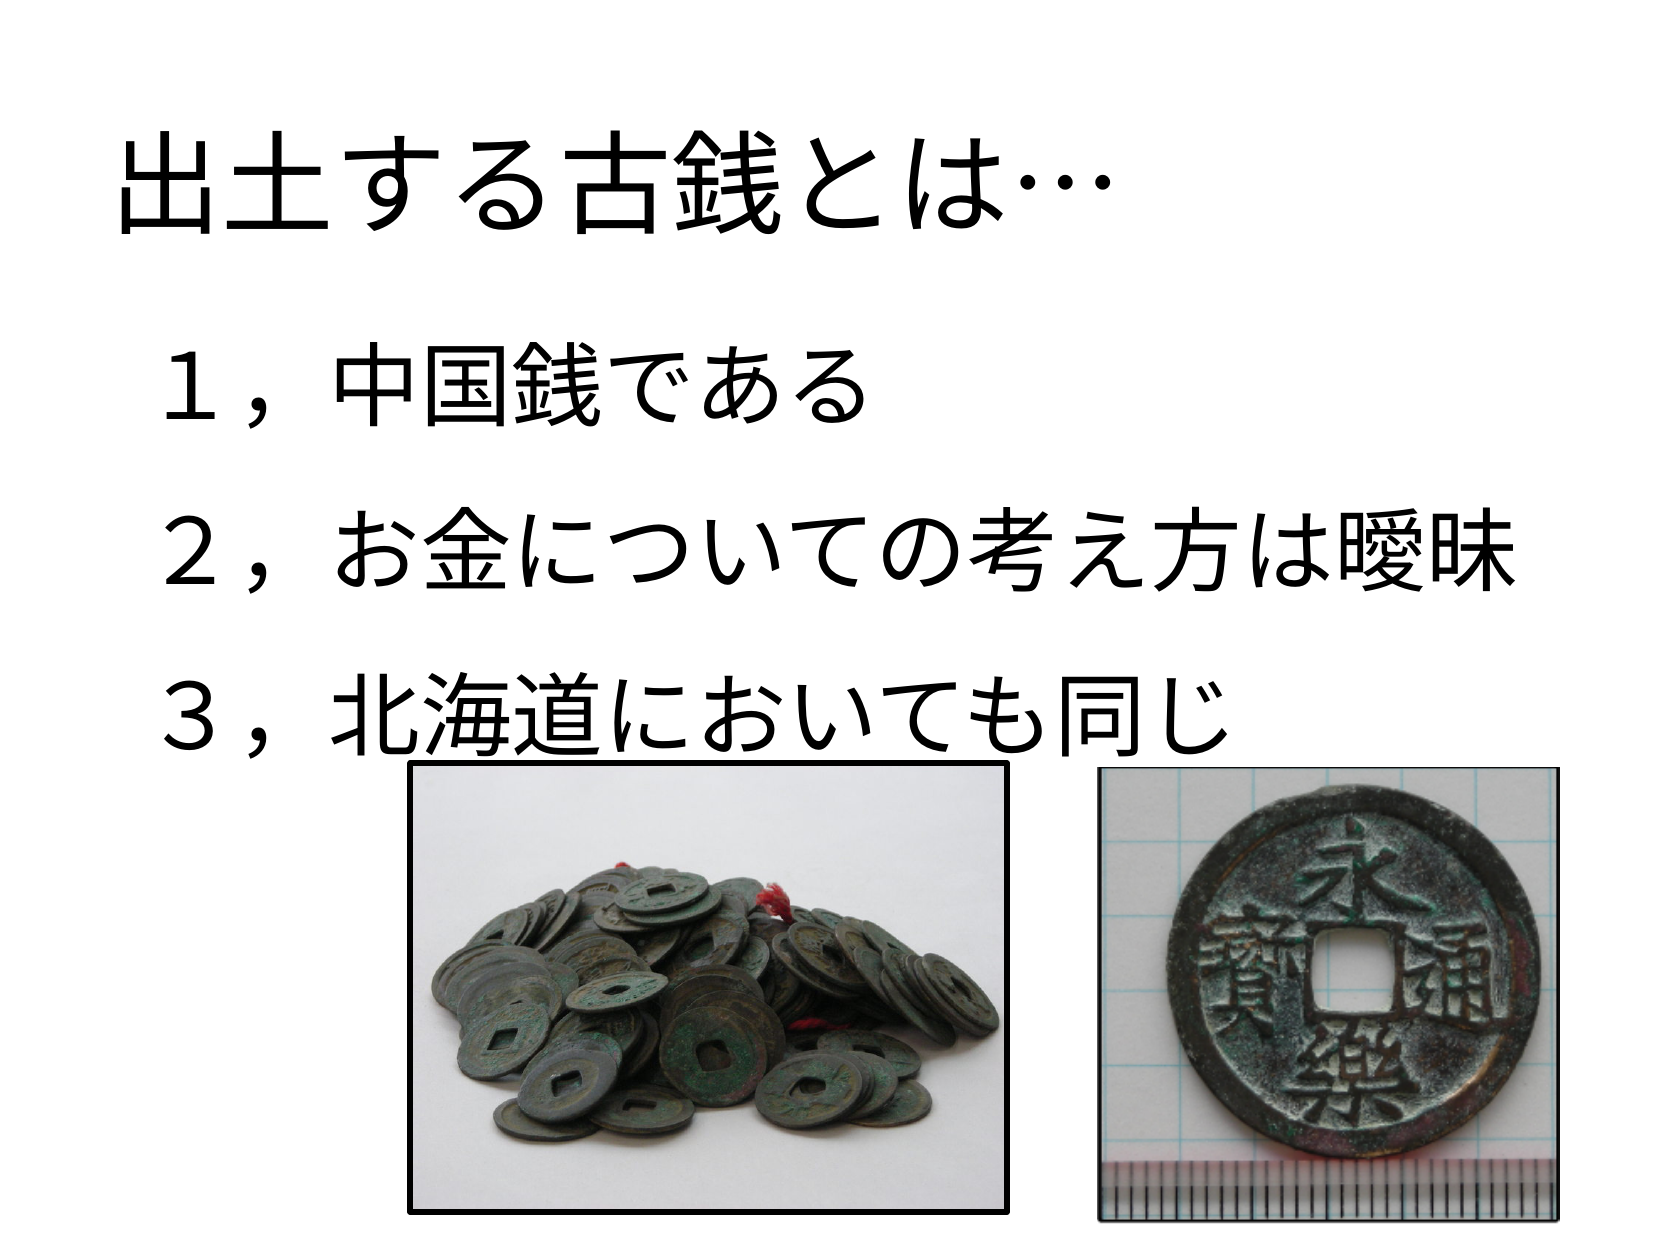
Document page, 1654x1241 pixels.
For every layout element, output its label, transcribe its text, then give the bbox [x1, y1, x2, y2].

picture [413, 766, 1004, 1210]
text_box 出土する古銭とは… [94, 105, 1182, 256]
text_box １，中国銭である ２，お金についての考え方は曖昧 ３，北海道においても同じ [129, 265, 1583, 776]
picture [1097, 767, 1560, 1225]
